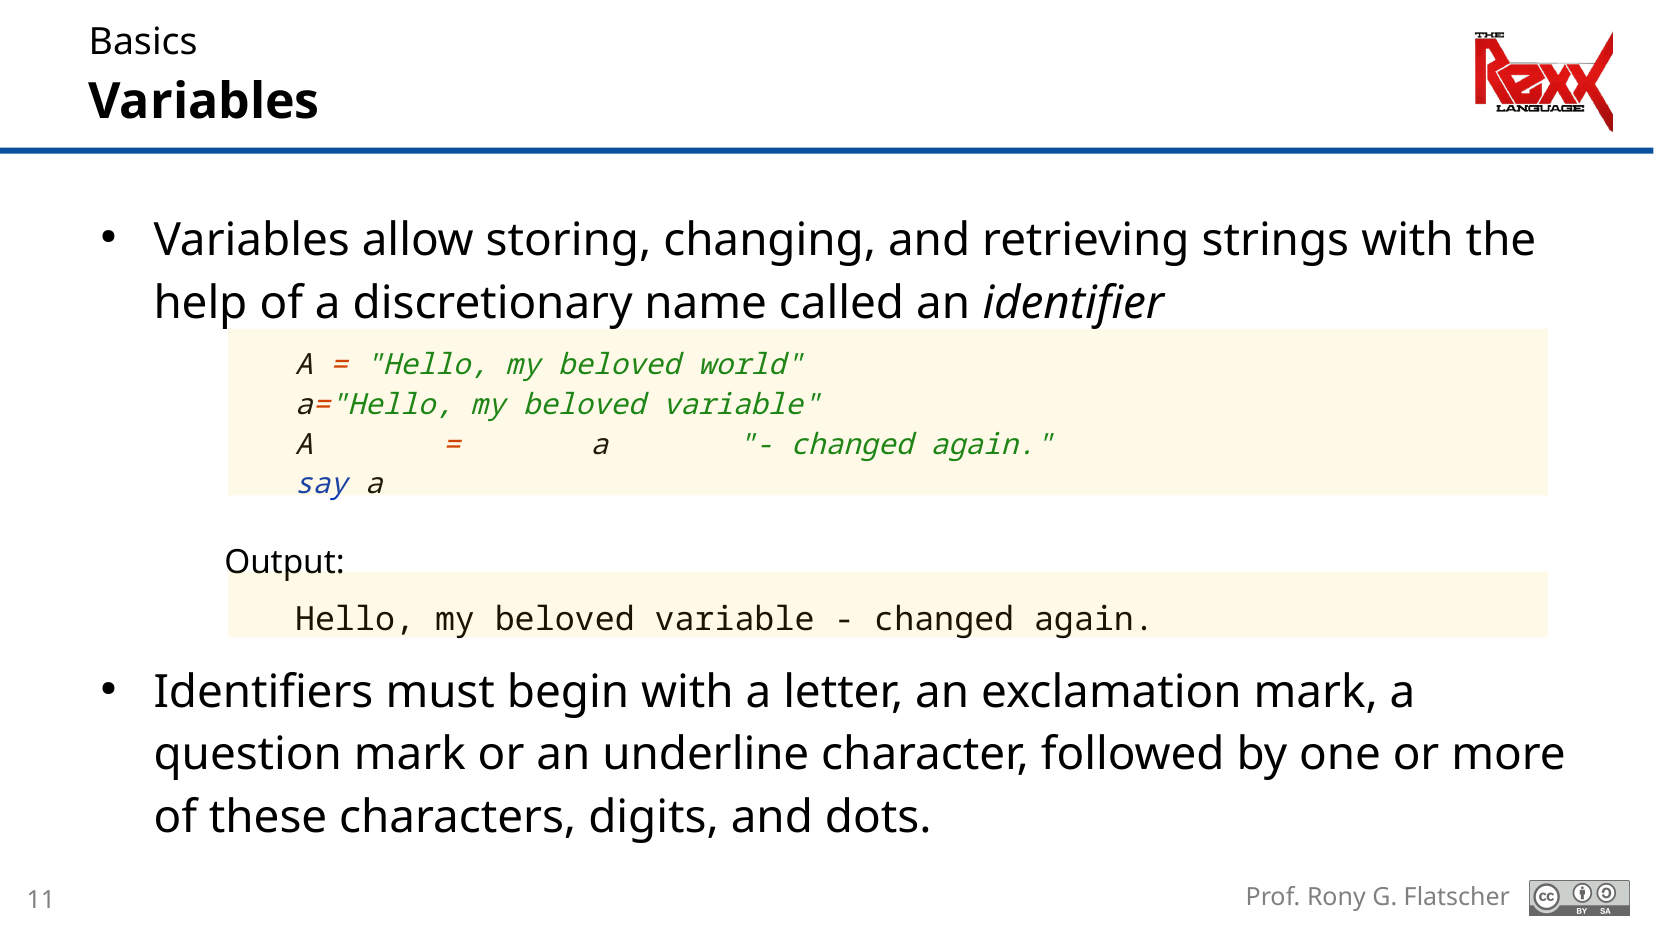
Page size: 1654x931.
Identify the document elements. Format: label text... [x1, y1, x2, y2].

text_box [228, 328, 1549, 496]
title Basics Variables [29, 0, 1654, 148]
list Variables allow storing, changing, and retrieving strings with the help of a discretionary name called an identifier A = "Hello, my beloved world" a="Hello, my beloved variable" A = a "- changed again." say a Output: Hello, my beloved variable - changed again. Identifiers must begin with a letter, an exclamation mark, a question mark or an underline character, followed by one or more of these characters, digits, and dots. [82, 206, 1571, 857]
text_box [228, 571, 1549, 638]
